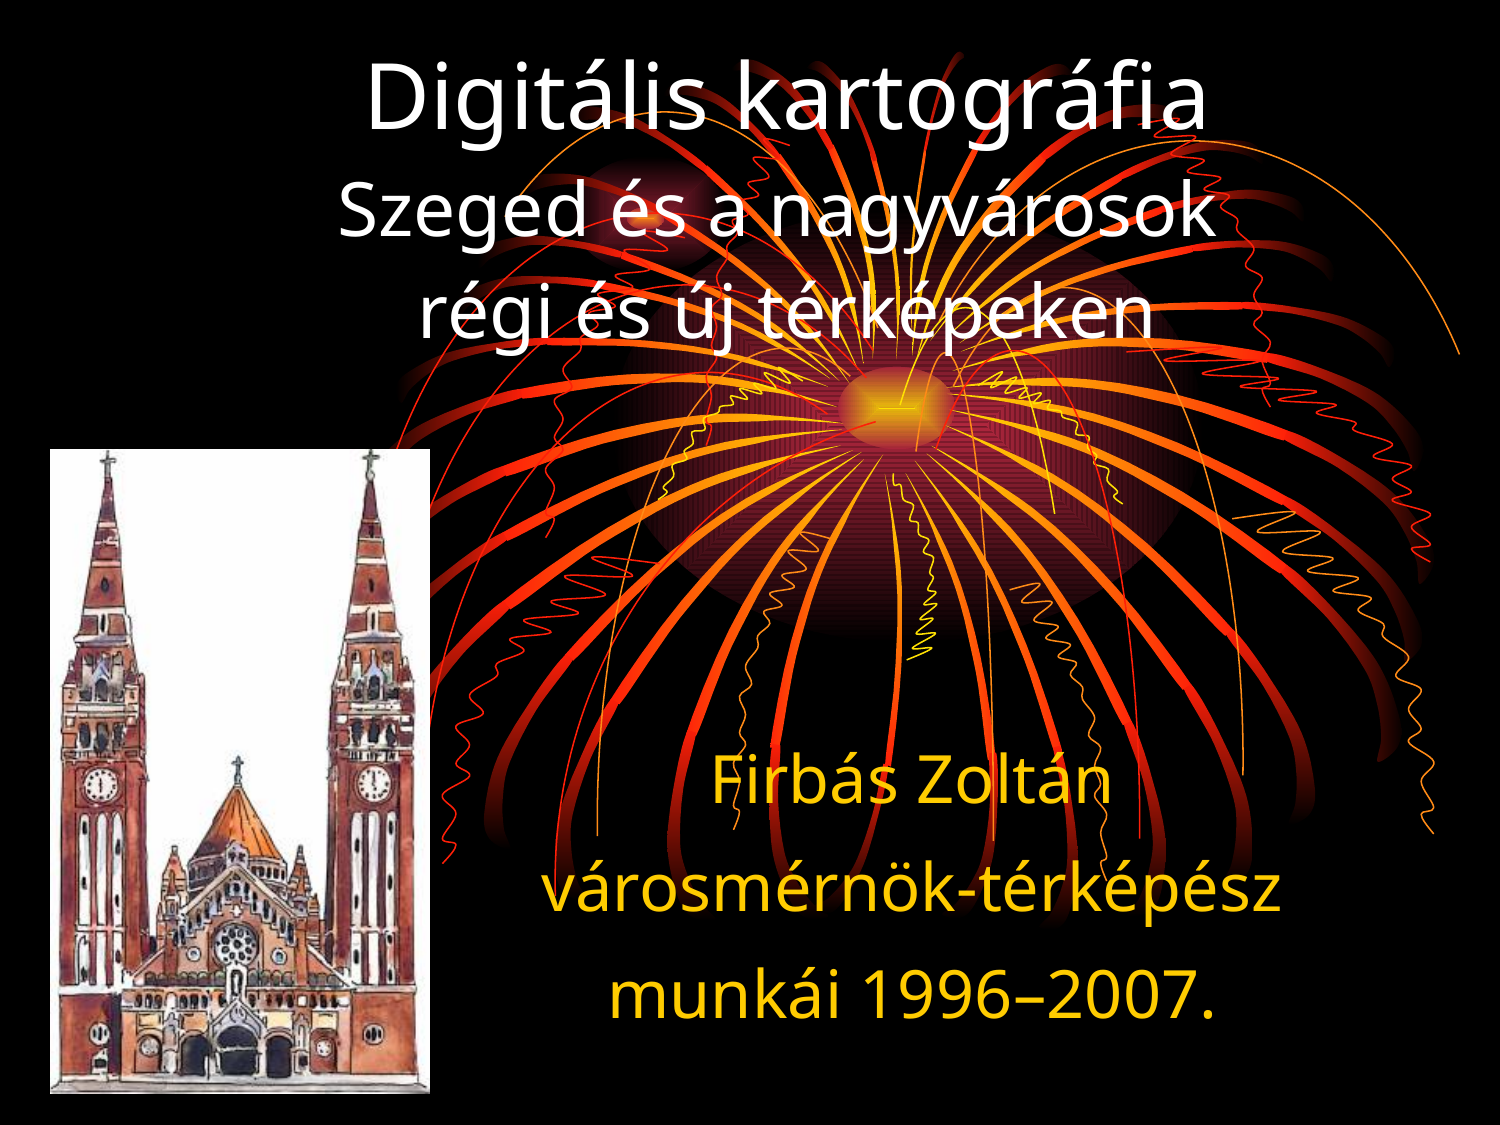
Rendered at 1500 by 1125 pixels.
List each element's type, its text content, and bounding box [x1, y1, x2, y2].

subtitle Firbás Zoltán városmérnök-térképész munkái 1996–2007. [430, 725, 1438, 1057]
list [876, 405, 917, 411]
title Digitális kartográfia Szeged és a nagyvárosok régi és új térképeken [150, 17, 1426, 375]
picture [50, 449, 430, 1094]
list [946, 425, 958, 432]
list [927, 453, 933, 460]
